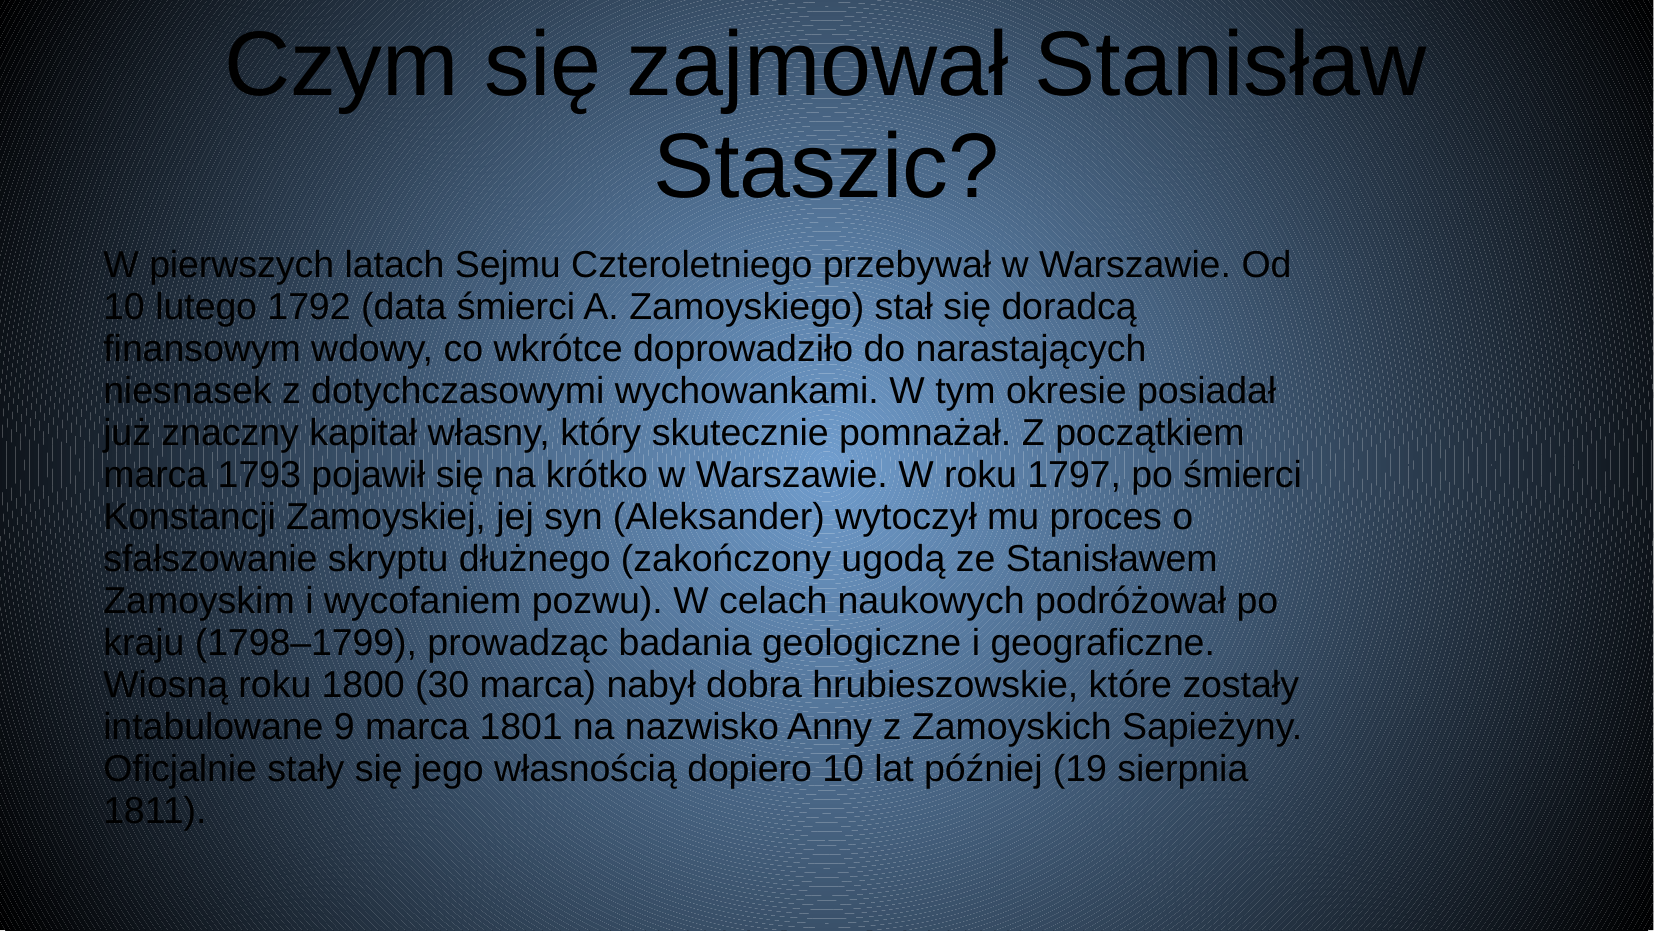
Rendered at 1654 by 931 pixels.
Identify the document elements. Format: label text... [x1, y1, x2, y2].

title Czym się zajmował Stanisław Staszic? [82, 12, 1571, 218]
text_box W pierwszych latach Sejmu Czteroletniego przebywał w Warszawie. Od 10 lutego 1792 (data śmierci A. Zamoyskiego) stał się doradcą finansowym wdowy, co wkrótce doprowadziło do narastających niesnasek z dotychczasowymi wychowankami. W tym okresie posiadał już znaczny kapitał własny, który skutecznie pomnażał. Z początkiem marca 1793 pojawił się na krótko w Warszawie. W roku 1797, po śmierci Konstancji Zamoyskiej, jej syn (Aleksander) wytoczył mu proces o sfałszowanie skryptu dłużnego (zakończony ugodą ze Stanisławem Zamoyskim i wycofaniem pozwu). W celach naukowych podróżował po kraju (1798–1799), prowadząc badania geologiczne i geograficzne. Wiosną roku 1800 (30 marca) nabył dobra hrubieszowskie, które zostały intabulowane 9 marca 1801 na nazwisko Anny z Zamoyskich Sapieżyny. Oficjalnie stały się jego własnością dopiero 10 lat później (19 sierpnia 1811). [88, 236, 1328, 839]
